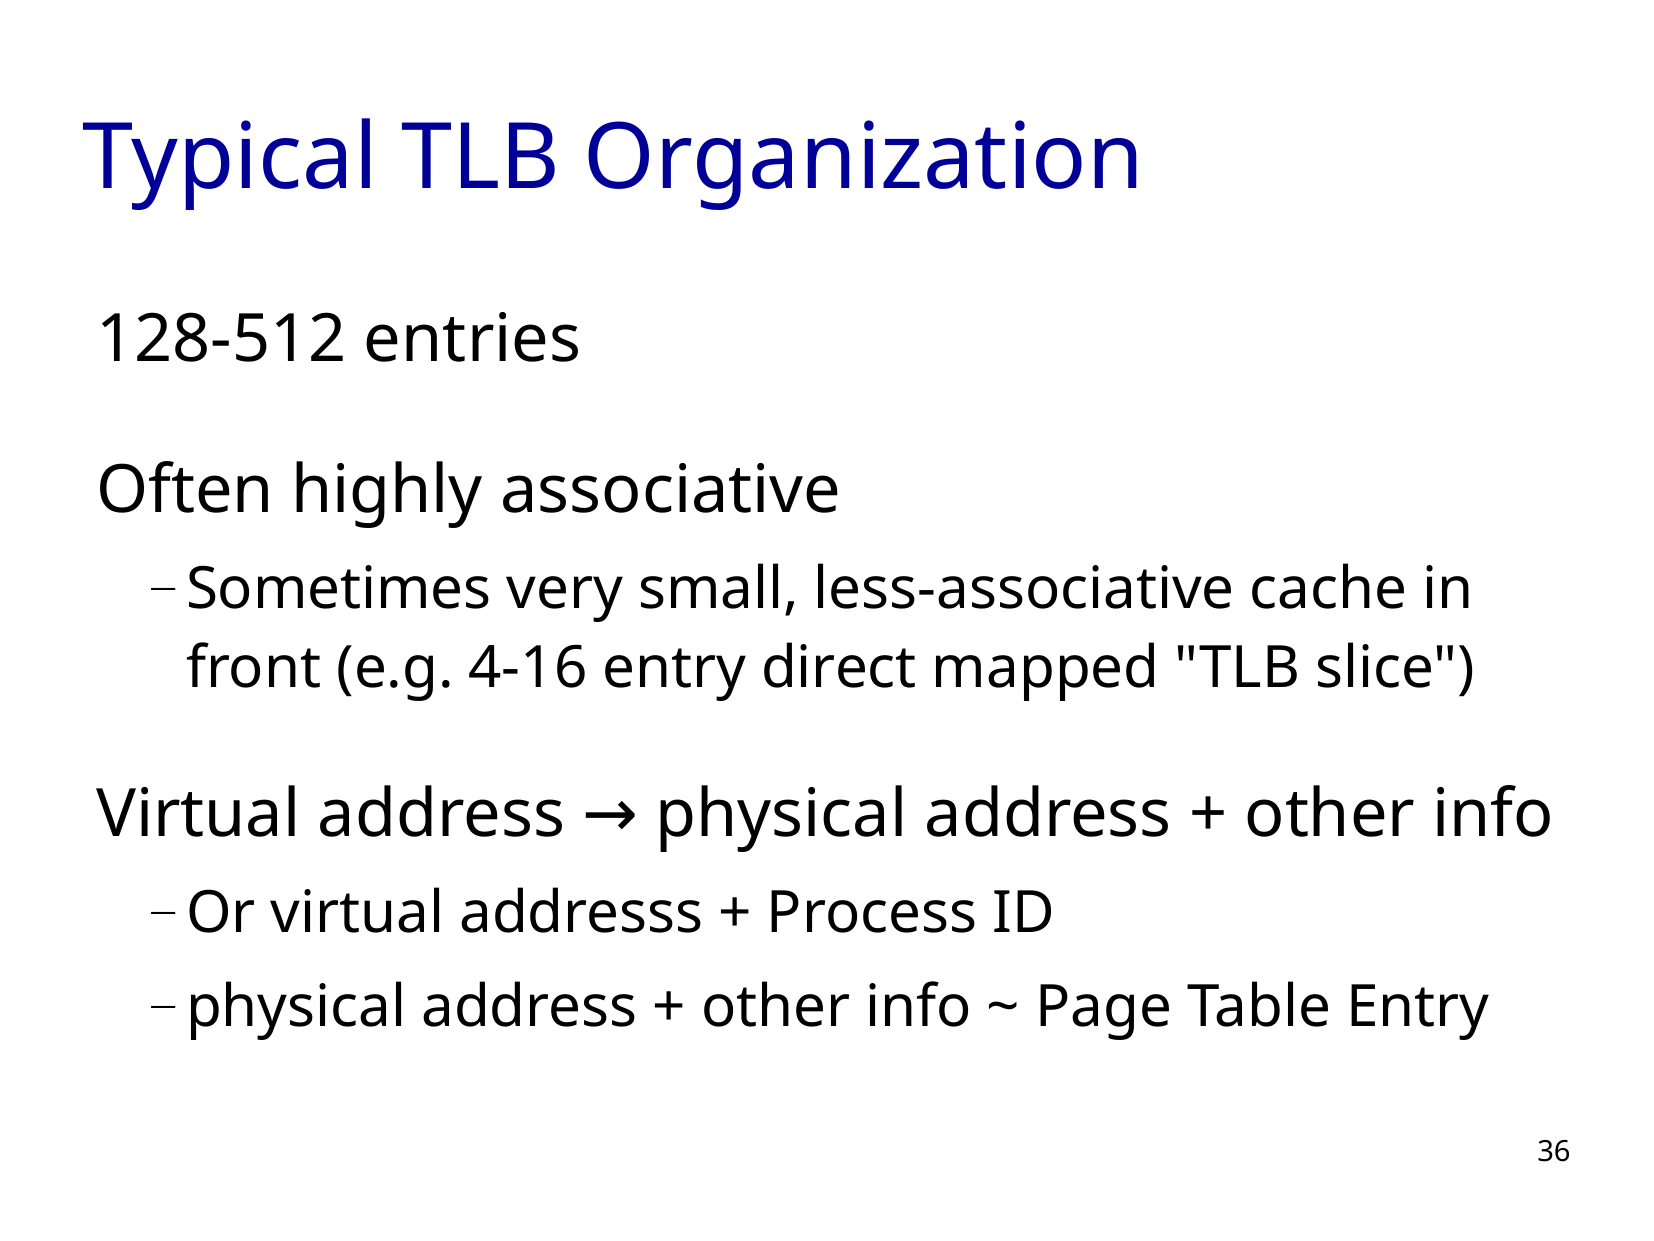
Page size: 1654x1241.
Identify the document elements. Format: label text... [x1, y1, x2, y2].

title Typical TLB Organization [82, 49, 1571, 257]
list 128-512 entries Often highly associative Sometimes very small, less-associative cache in front (e.g. 4-16 entry direct mapped "TLB slice") Virtual address → physical address + other info Or virtual addresss + Process ID physical address + other info ~ Page Table Entry [60, 290, 1571, 1096]
